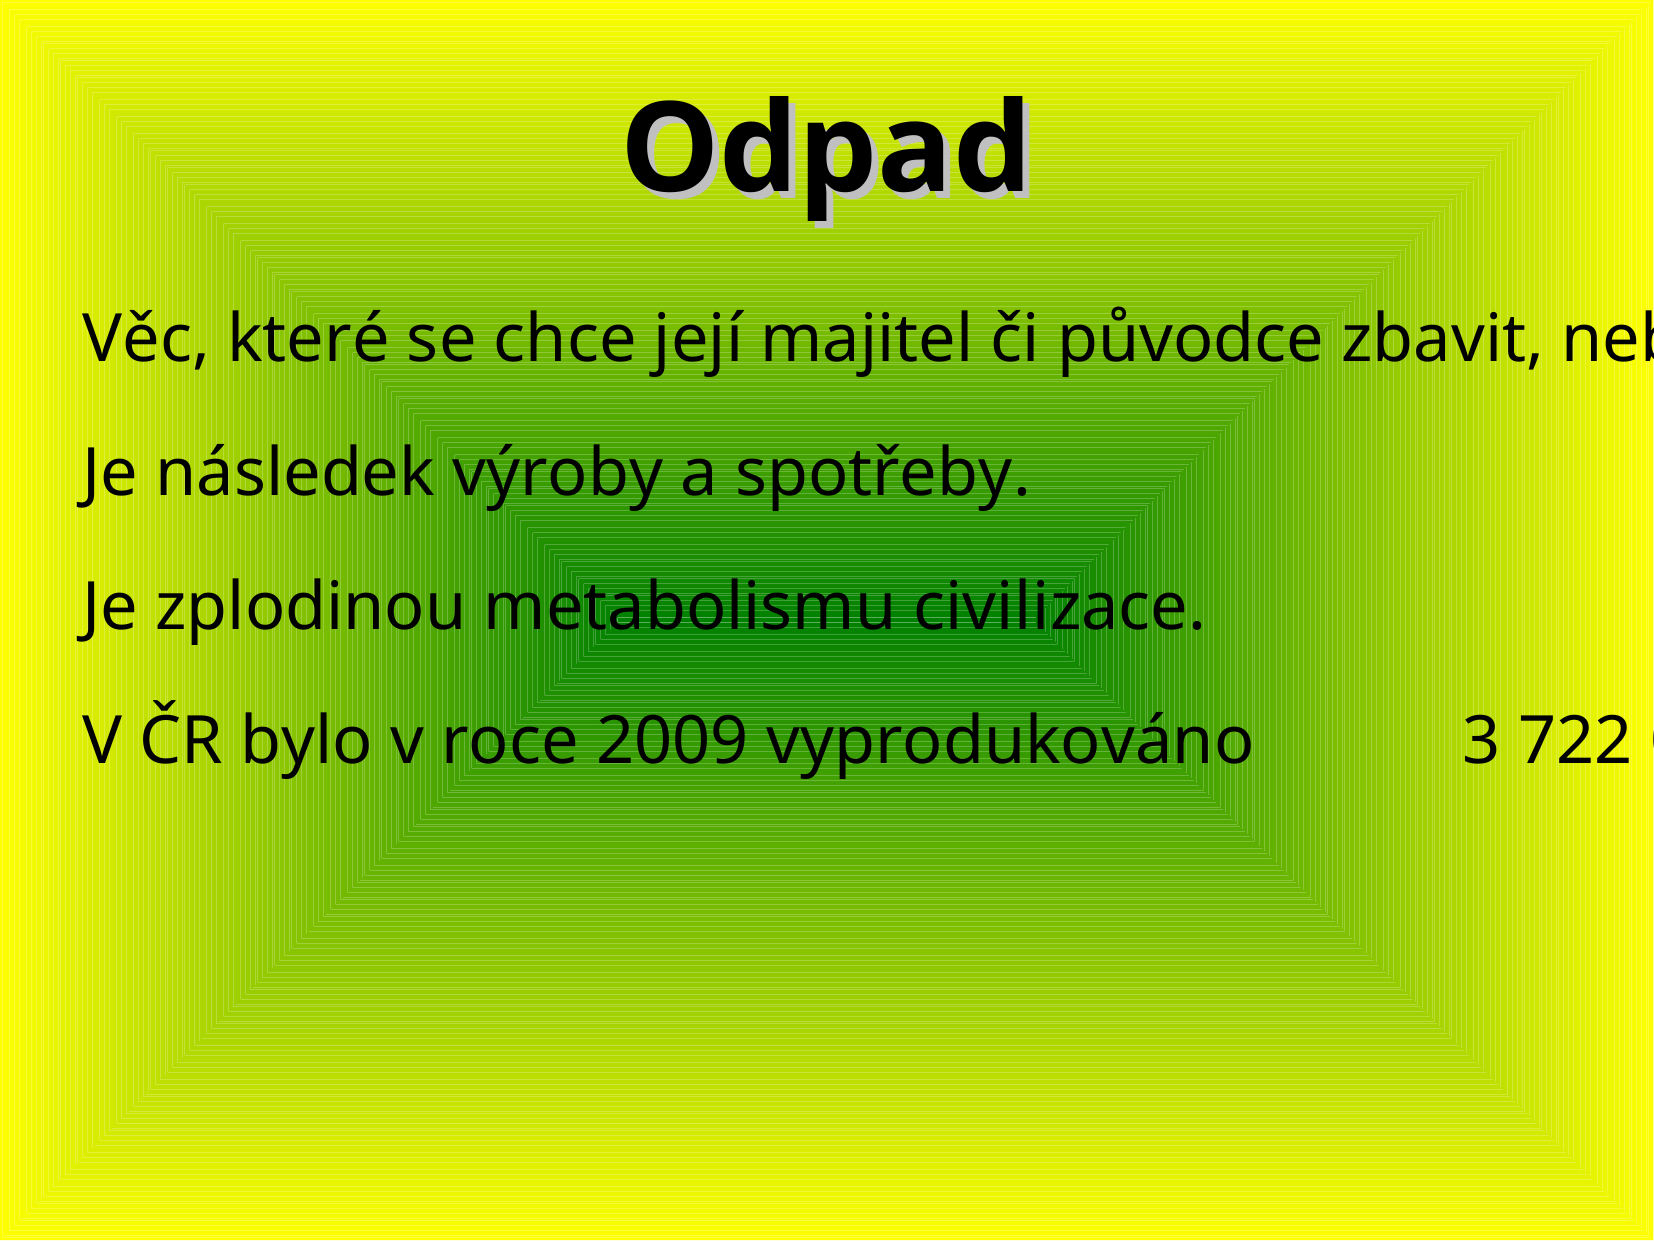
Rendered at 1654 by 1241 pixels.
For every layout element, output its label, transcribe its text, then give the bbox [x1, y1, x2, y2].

text_box Věc, které se chce její majitel či původce zbavit, nebo věc, jejíž odstranění je nutné z hlediska ochrany ŽP, případně ochrany zdraví člověka. Je následek výroby a spotřeby. Je zplodinou metabolismu civilizace. V ČR bylo v roce 2009 vyprodukováno 3 722 000 tun odpadu v domácnostech, celkové množství odpadu bylo 24 200 000 tun. [82, 290, 1571, 1188]
text_box Odpad [82, 49, 1571, 257]
